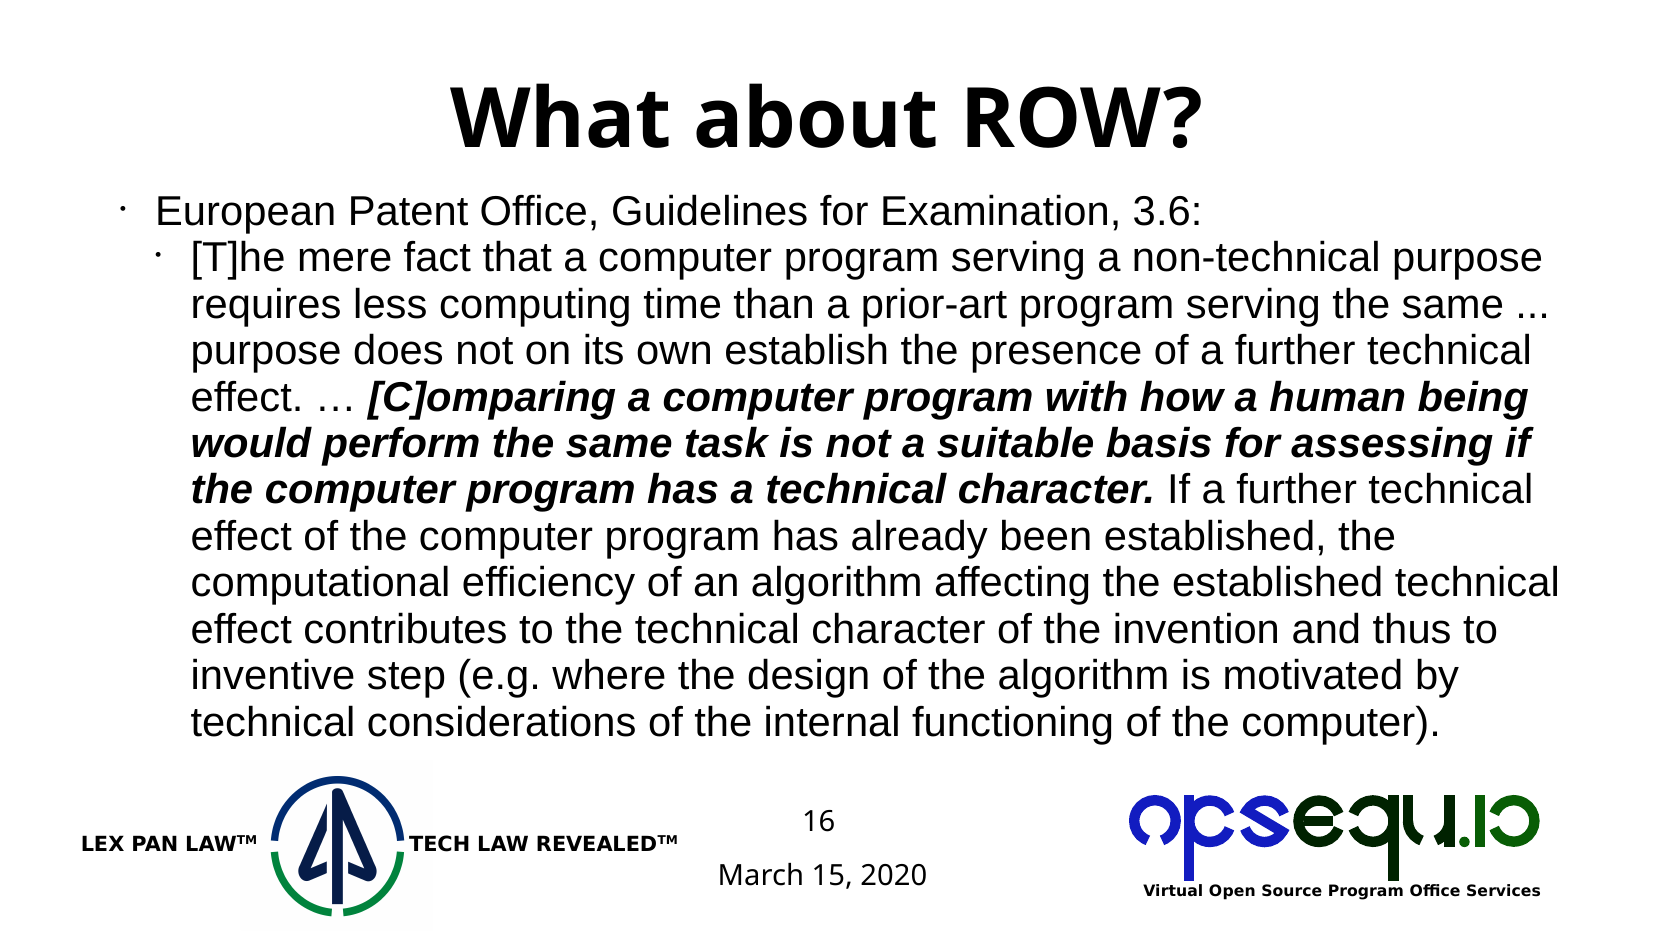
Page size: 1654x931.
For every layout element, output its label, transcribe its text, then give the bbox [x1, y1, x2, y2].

title What about ROW? [82, 37, 1571, 193]
text_box European Patent Office, Guidelines for Examination, 3.6: [T]he mere fact that a computer program serving a non-technical purpose requires less computing time than a prior-art program serving the same ... purpose does not on its own establish the presence of a further technical effect. … [C]omparing a computer program with how a human being would perform the same task is not a suitable basis for assessing if the computer program has a technical character. If a further technical effect of the computer program has already been established, the computational efficiency of an algorithm affecting the established technical effect contributes to the technical character of the invention and thus to inventive step (e.g. where the design of the algorithm is motivated by technical considerations of the internal functioning of the computer). [105, 180, 1591, 800]
picture [240, 800, 433, 931]
